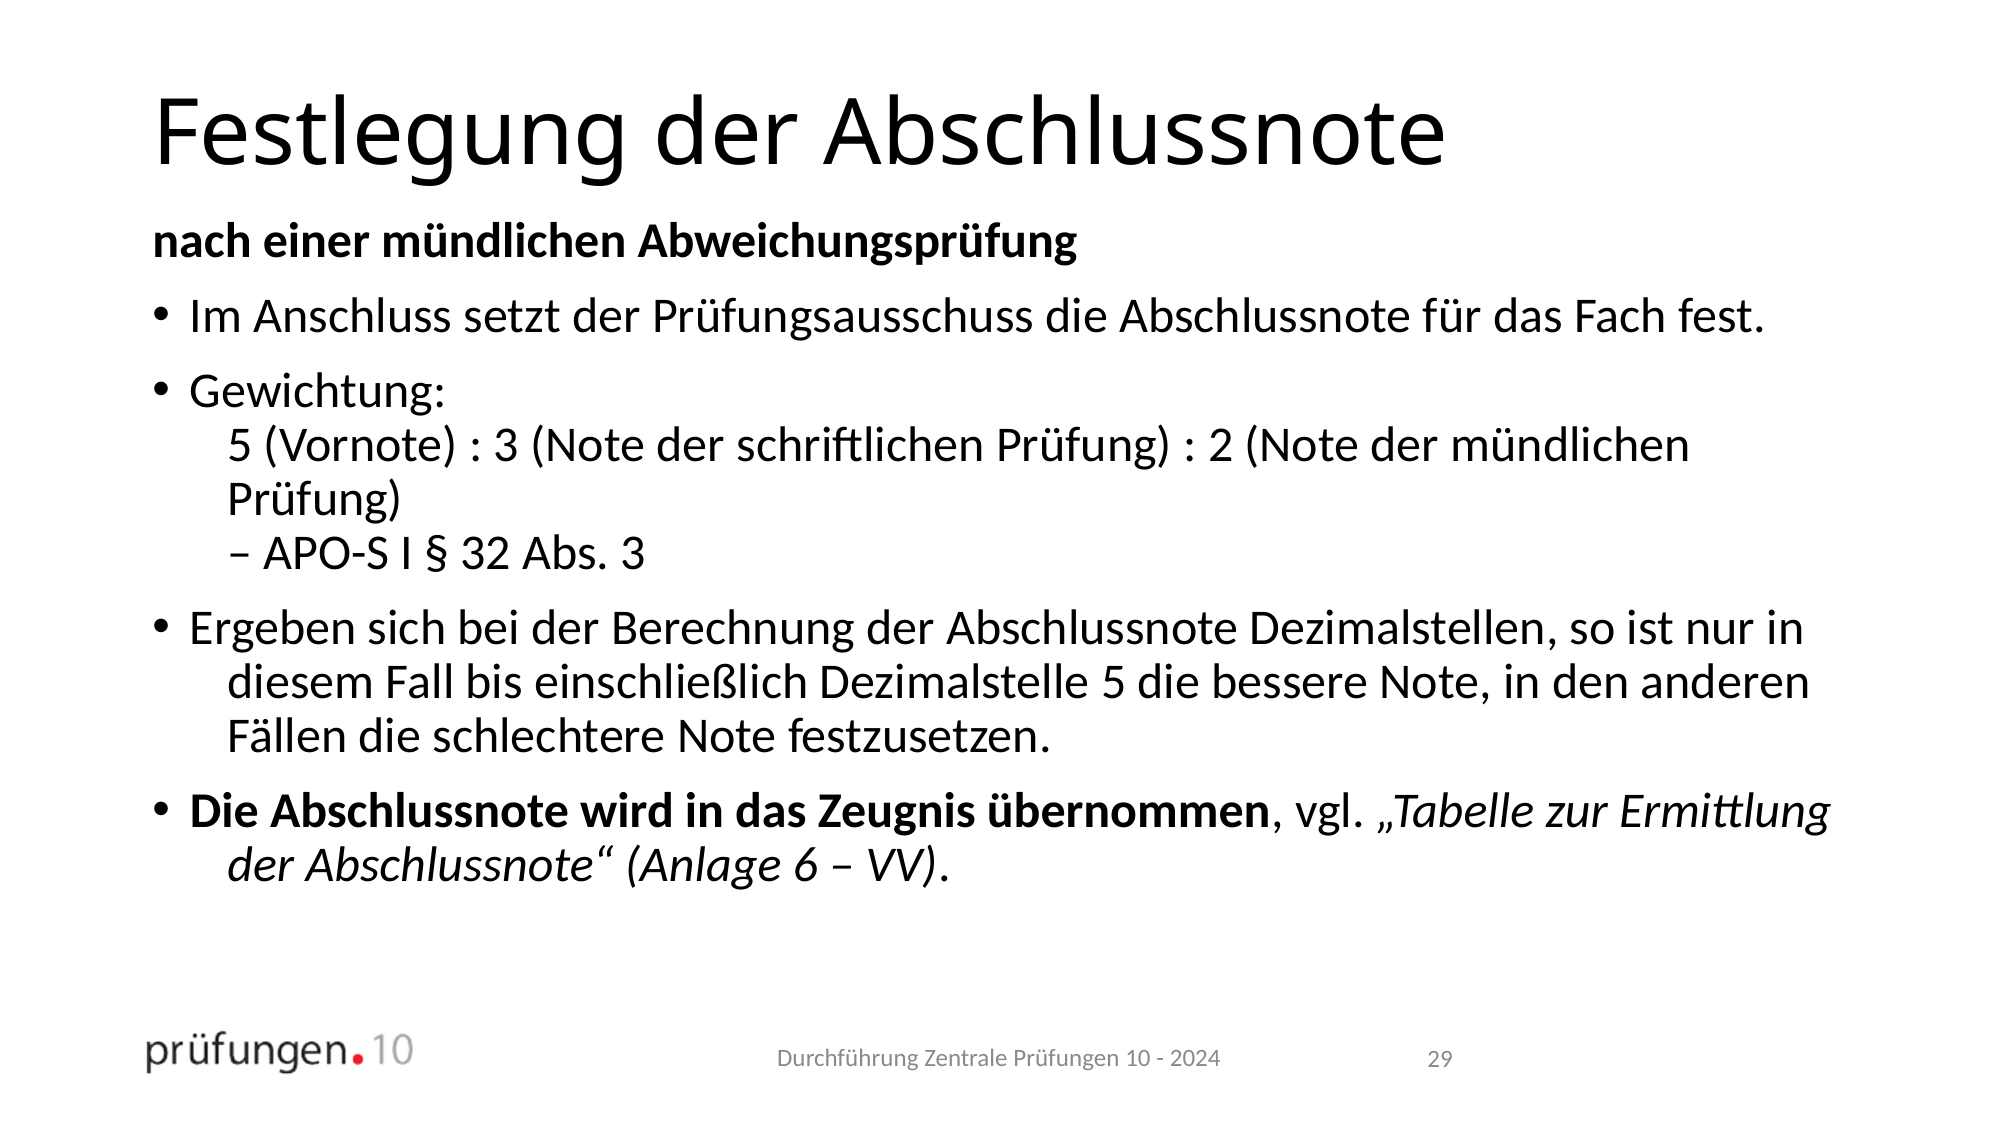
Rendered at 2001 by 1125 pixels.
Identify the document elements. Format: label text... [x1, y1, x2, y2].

text_box [1412, 1027, 1863, 1088]
title Festlegung der Abschlussnote [137, 77, 1863, 193]
list nach einer mündlichen Abweichungsprüfung Im Anschluss setzt der Prüfungsausschuss die Abschlussnote für das Fach fest. Gewichtung: 5 (Vornote) : 3 (Note der schriftlichen Prüfung) : 2 (Note der mündlichen Prüfung) – APO-S I § 32 Abs. 3 Ergeben sich bei der Berechnung der Abschlussnote Dezimalstellen, so ist nur in diesem Fall bis einschließlich Dezimalstelle 5 die bessere Note, in den anderen Fällen die schlechtere Note festzusetzen. Die Abschlussnote wird in das Zeugnis übernommen, vgl. „Tabelle zur Ermittlung der Abschlussnote“ (Anlage 6 – VV). [137, 207, 1863, 1014]
